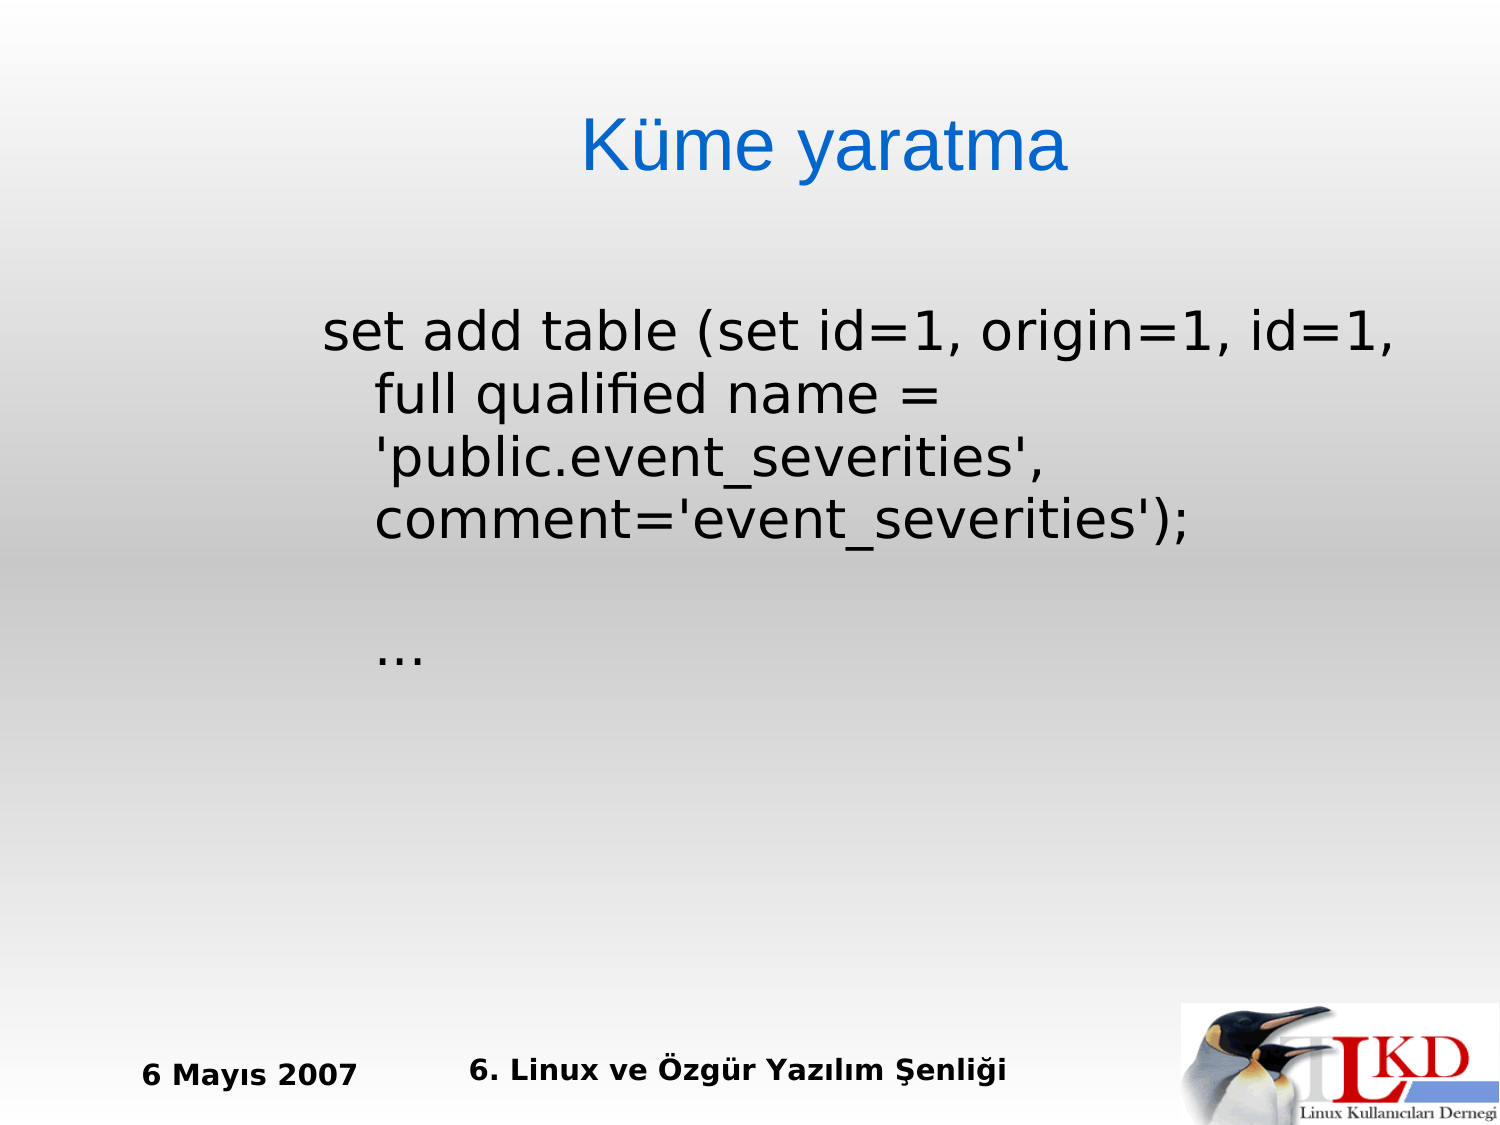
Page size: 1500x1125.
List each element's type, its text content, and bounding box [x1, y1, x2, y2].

list set add table (set id=1, origin=1, id=1, full qualified name = 'public.event_severities', comment='event_severities'); ... [224, 299, 1425, 975]
picture [1181, 1003, 1499, 1125]
title Küme yaratma [224, 49, 1425, 238]
